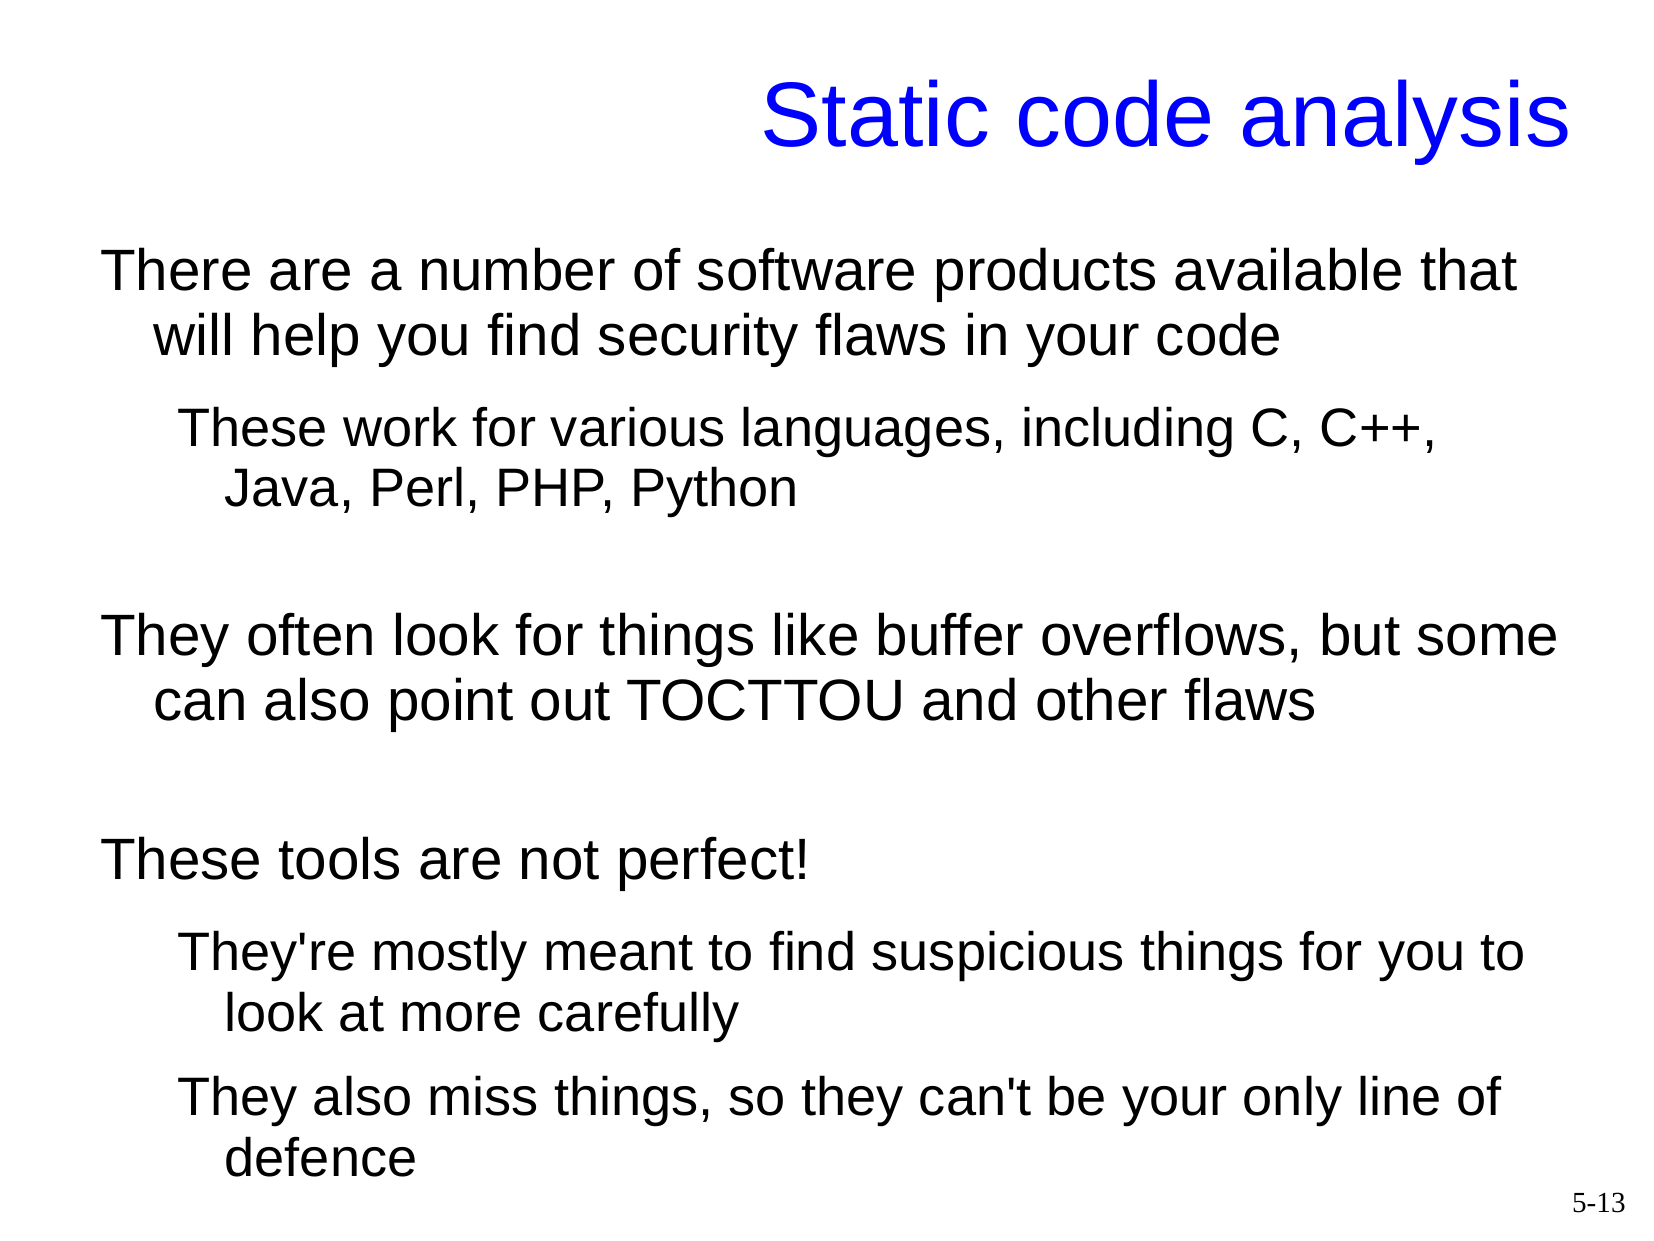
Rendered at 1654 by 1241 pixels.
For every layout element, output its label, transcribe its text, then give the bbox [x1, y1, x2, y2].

list There are a number of software products available that will help you find security flaws in your code These work for various languages, including C, C++, Java, Perl, PHP, Python They often look for things like buffer overflows, but some can also point out TOCTTOU and other flaws These tools are not perfect! They're mostly meant to find suspicious things for you to look at more carefully They also miss things, so they can't be your only line of defence [82, 237, 1571, 1188]
title Static code analysis [84, 18, 1573, 211]
